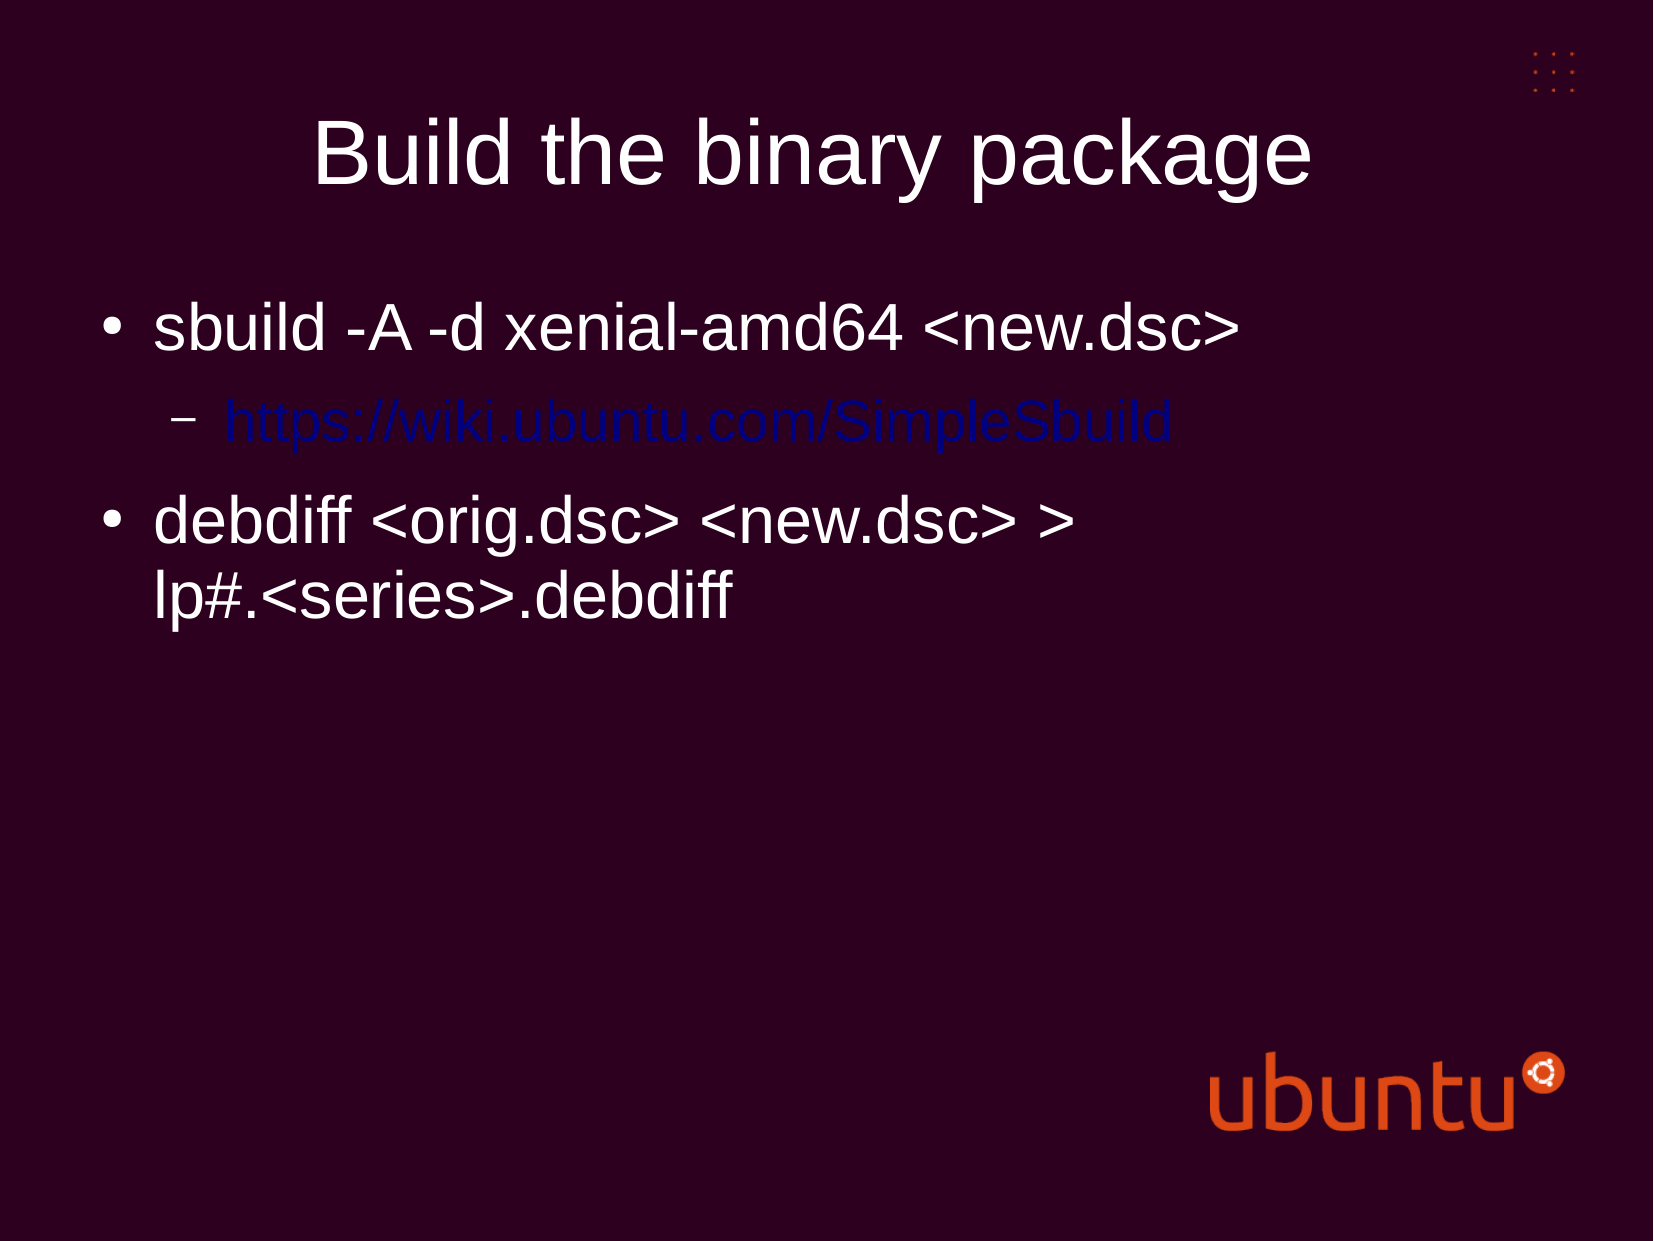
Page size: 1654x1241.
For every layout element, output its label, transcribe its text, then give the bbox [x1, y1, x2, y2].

picture [1121, 960, 1653, 1223]
list sbuild -A -d xenial-amd64 <new.dsc> https://wiki.ubuntu.com/SimpleSbuild debdiff <orig.dsc> <new.dsc> > lp#.<series>.debdiff [82, 290, 1571, 1010]
title Build the binary package [82, 49, 1571, 257]
picture [1571, 49, 1575, 94]
